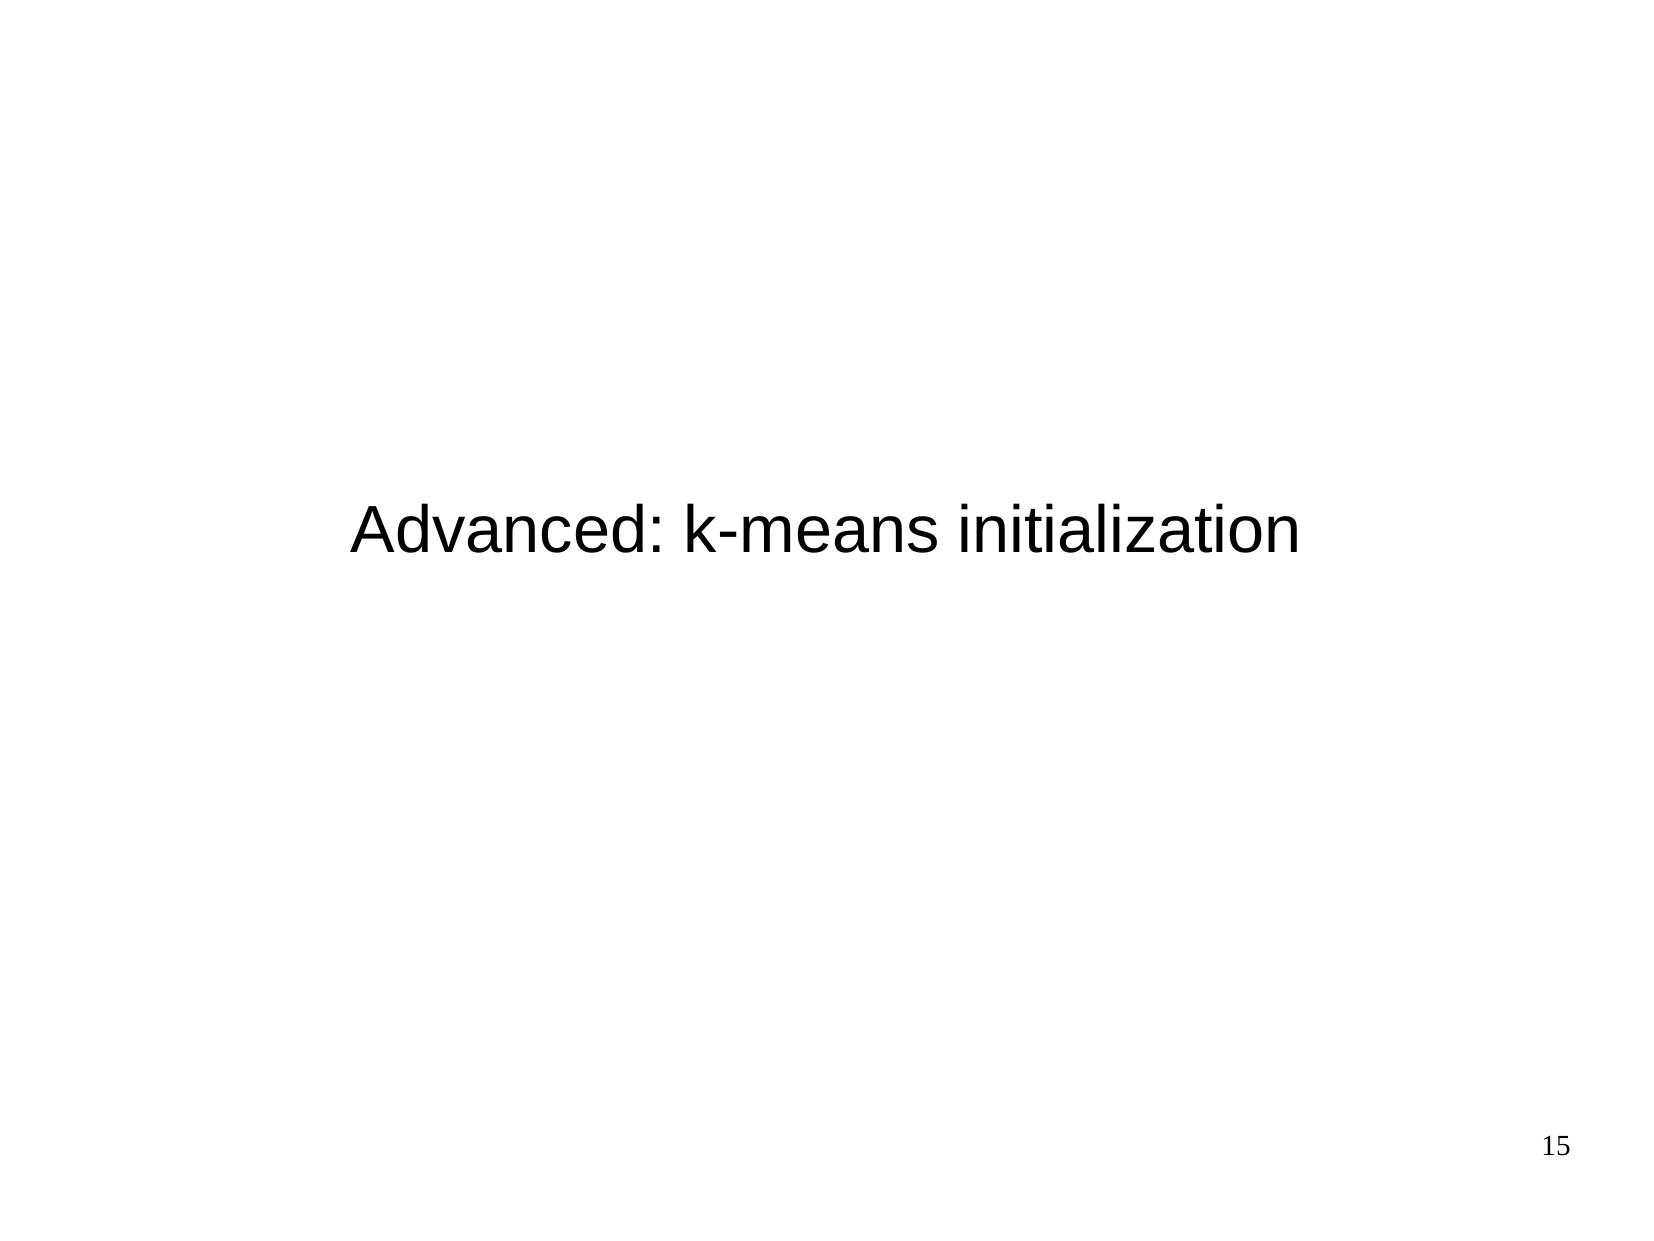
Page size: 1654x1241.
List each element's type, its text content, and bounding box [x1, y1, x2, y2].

subtitle Advanced: k-means initialization [82, 49, 1571, 1010]
